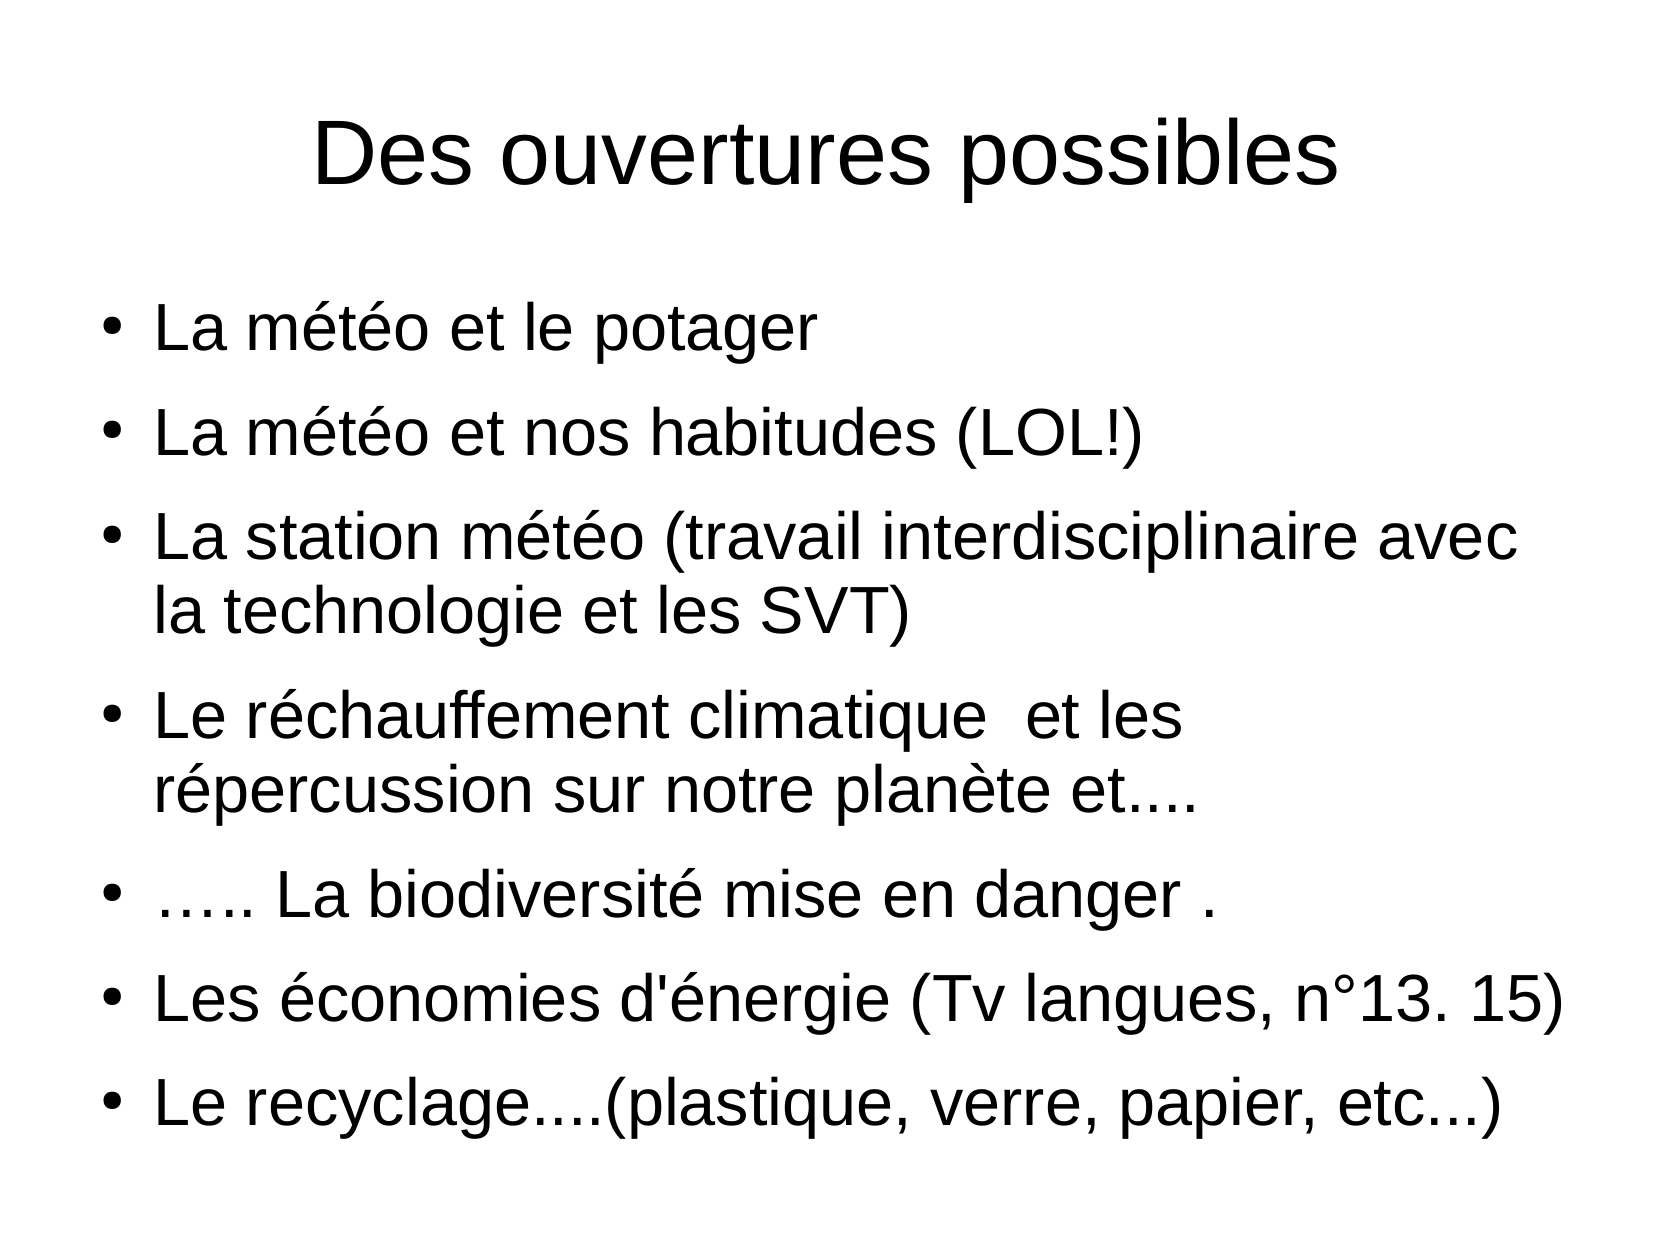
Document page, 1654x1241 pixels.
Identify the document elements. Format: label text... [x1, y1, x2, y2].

title Des ouvertures possibles [82, 49, 1571, 257]
list La météo et le potager La météo et nos habitudes (LOL!) La station météo (travail interdisciplinaire avec la technologie et les SVT) Le réchauffement climatique et les répercussion sur notre planète et.... ….. La biodiversité mise en danger . Les économies d'énergie (Tv langues, n°13. 15) Le recyclage....(plastique, verre, papier, etc...) [82, 290, 1571, 1140]
